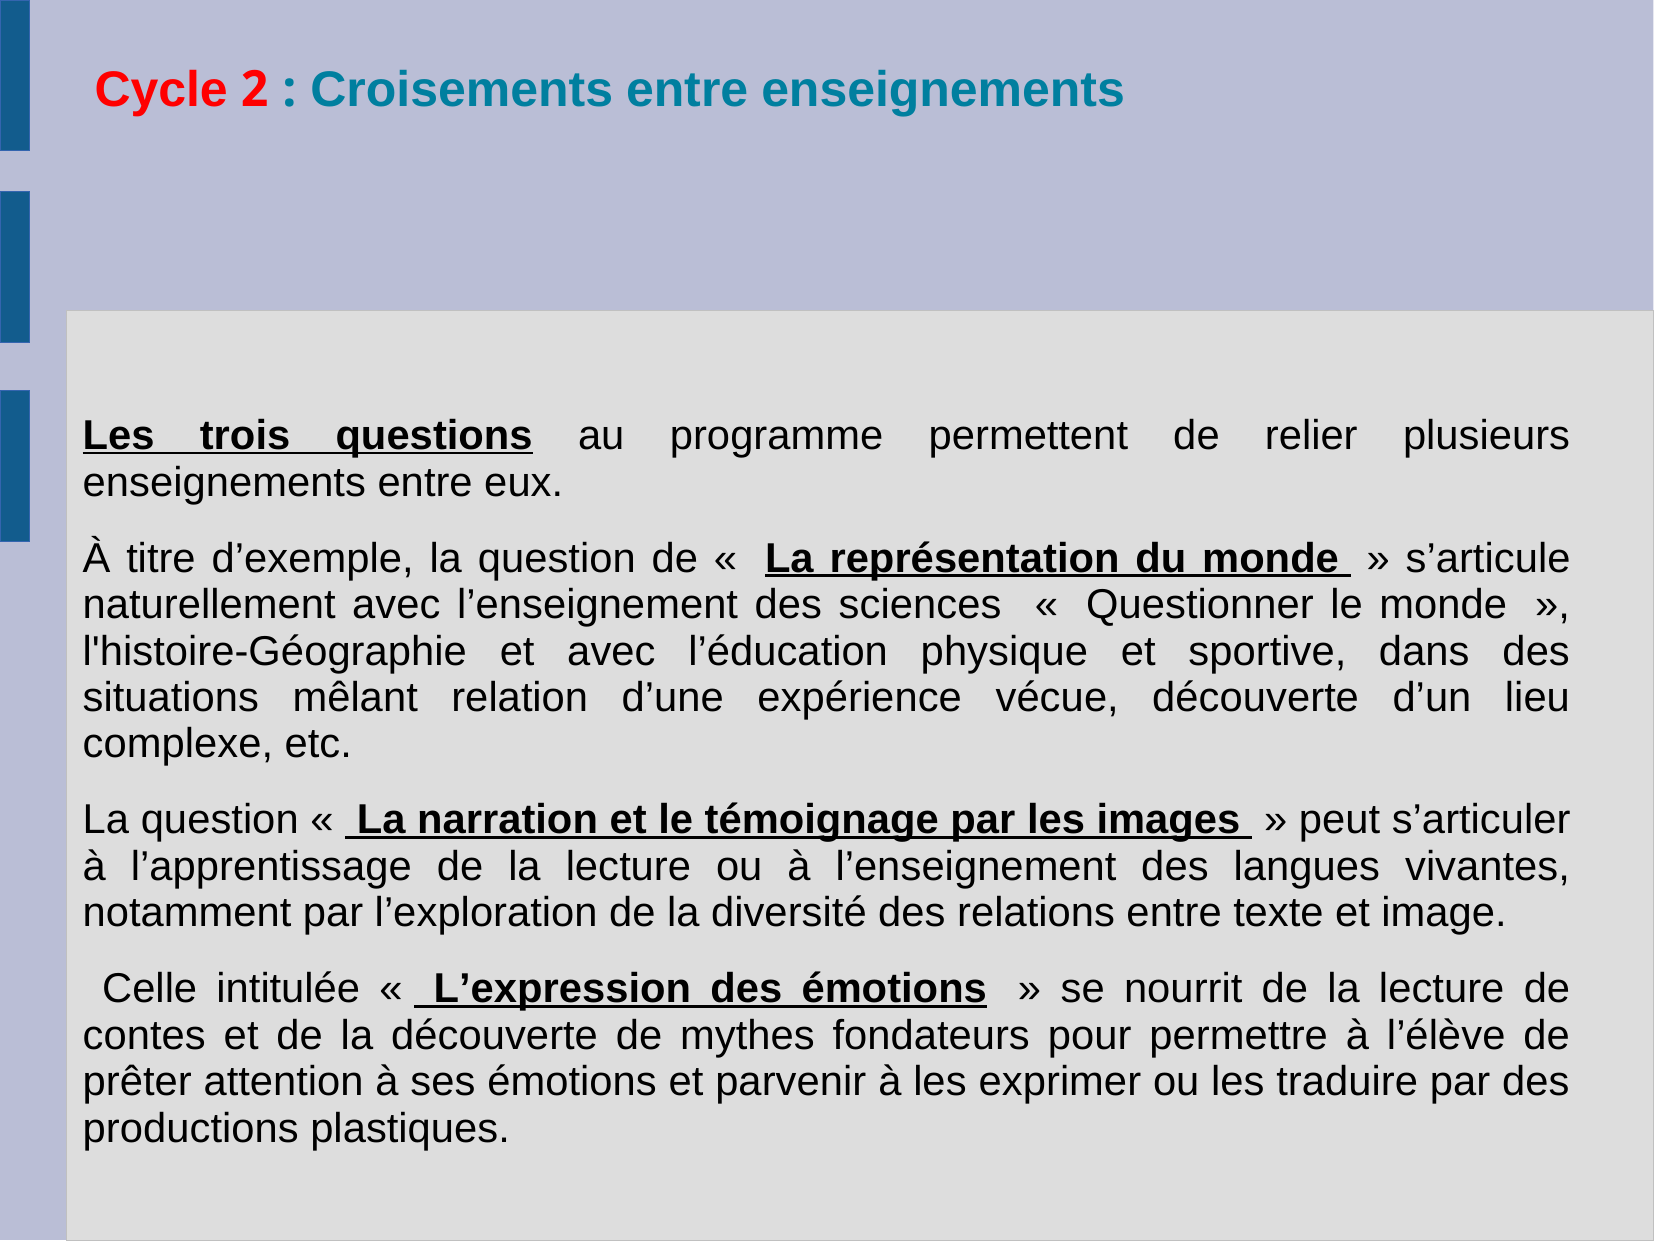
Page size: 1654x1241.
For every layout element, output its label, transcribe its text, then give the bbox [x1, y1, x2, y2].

list Les trois questions au programme permettent de relier plusieurs enseignements entre eux. À titre d’exemple, la question de « La représentation du monde » s’articule naturellement avec l’enseignement des sciences « Questionner le monde », l'histoire-Géographie et avec l’éducation physique et sportive, dans des situations mêlant relation d’une expérience vécue, découverte d’un lieu complexe, etc. La question « La narration et le témoignage par les images » peut s’articuler à l’apprentissage de la lecture ou à l’enseignement des langues vivantes, notamment par l’exploration de la diversité des relations entre texte et image. Celle intitulée « L’expression des émotions » se nourrit de la lecture de contes et de la découverte de mythes fondateurs pour permettre à l’élève de prêter attention à ses émotions et parvenir à les exprimer ou les traduire par des productions plastiques. [82, 259, 1571, 1161]
title Cycle 2 : Croisements entre enseignements [94, 23, 1583, 166]
